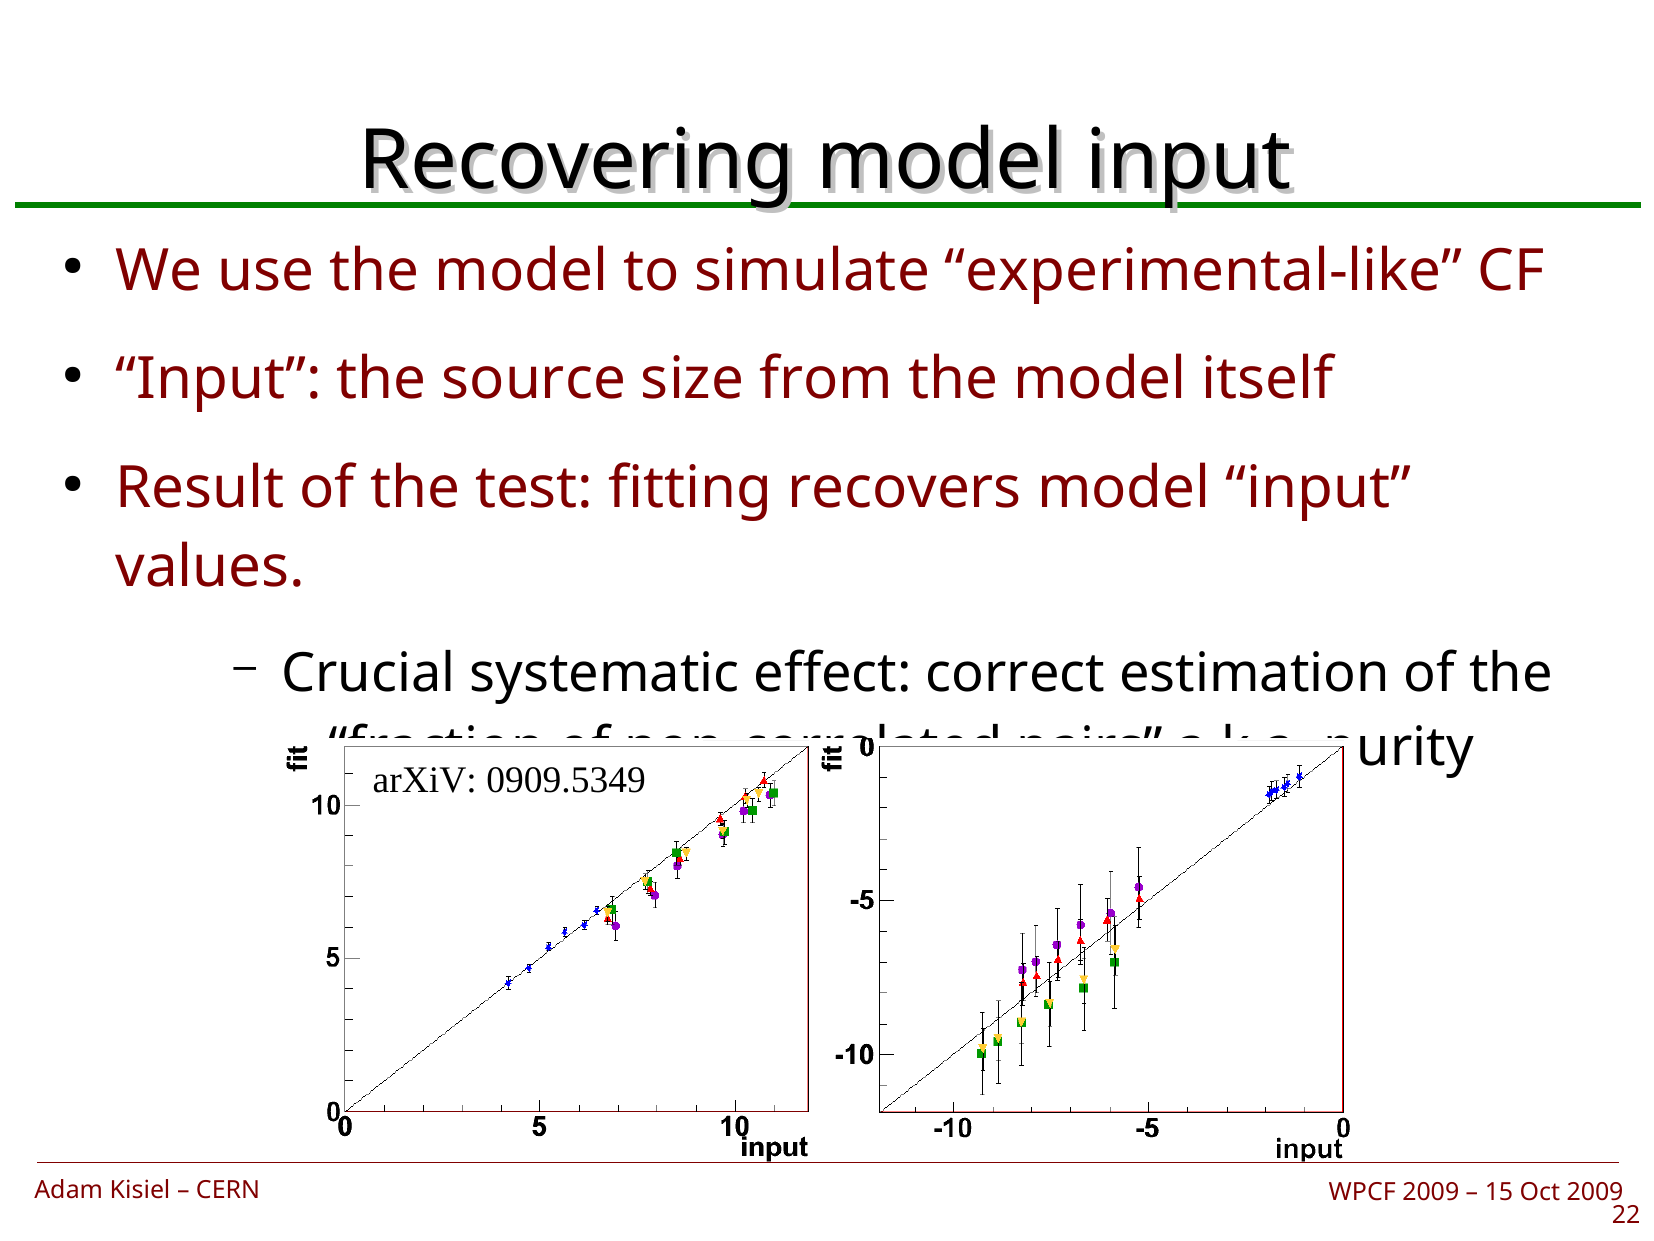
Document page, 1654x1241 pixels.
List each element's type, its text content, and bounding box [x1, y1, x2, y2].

title Recovering model input [119, 52, 1532, 227]
list We use the model to simulate “experimental-like” CF “Input”: the source size from the model itself Result of the test: fitting recovers model “input” values. Crucial systematic effect: correct estimation of the “fraction of non-correlated pairs” a.k.a. purity [44, 227, 1607, 1010]
picture [286, 738, 1355, 1162]
text_box arXiV: 0909.5349 [372, 759, 647, 801]
